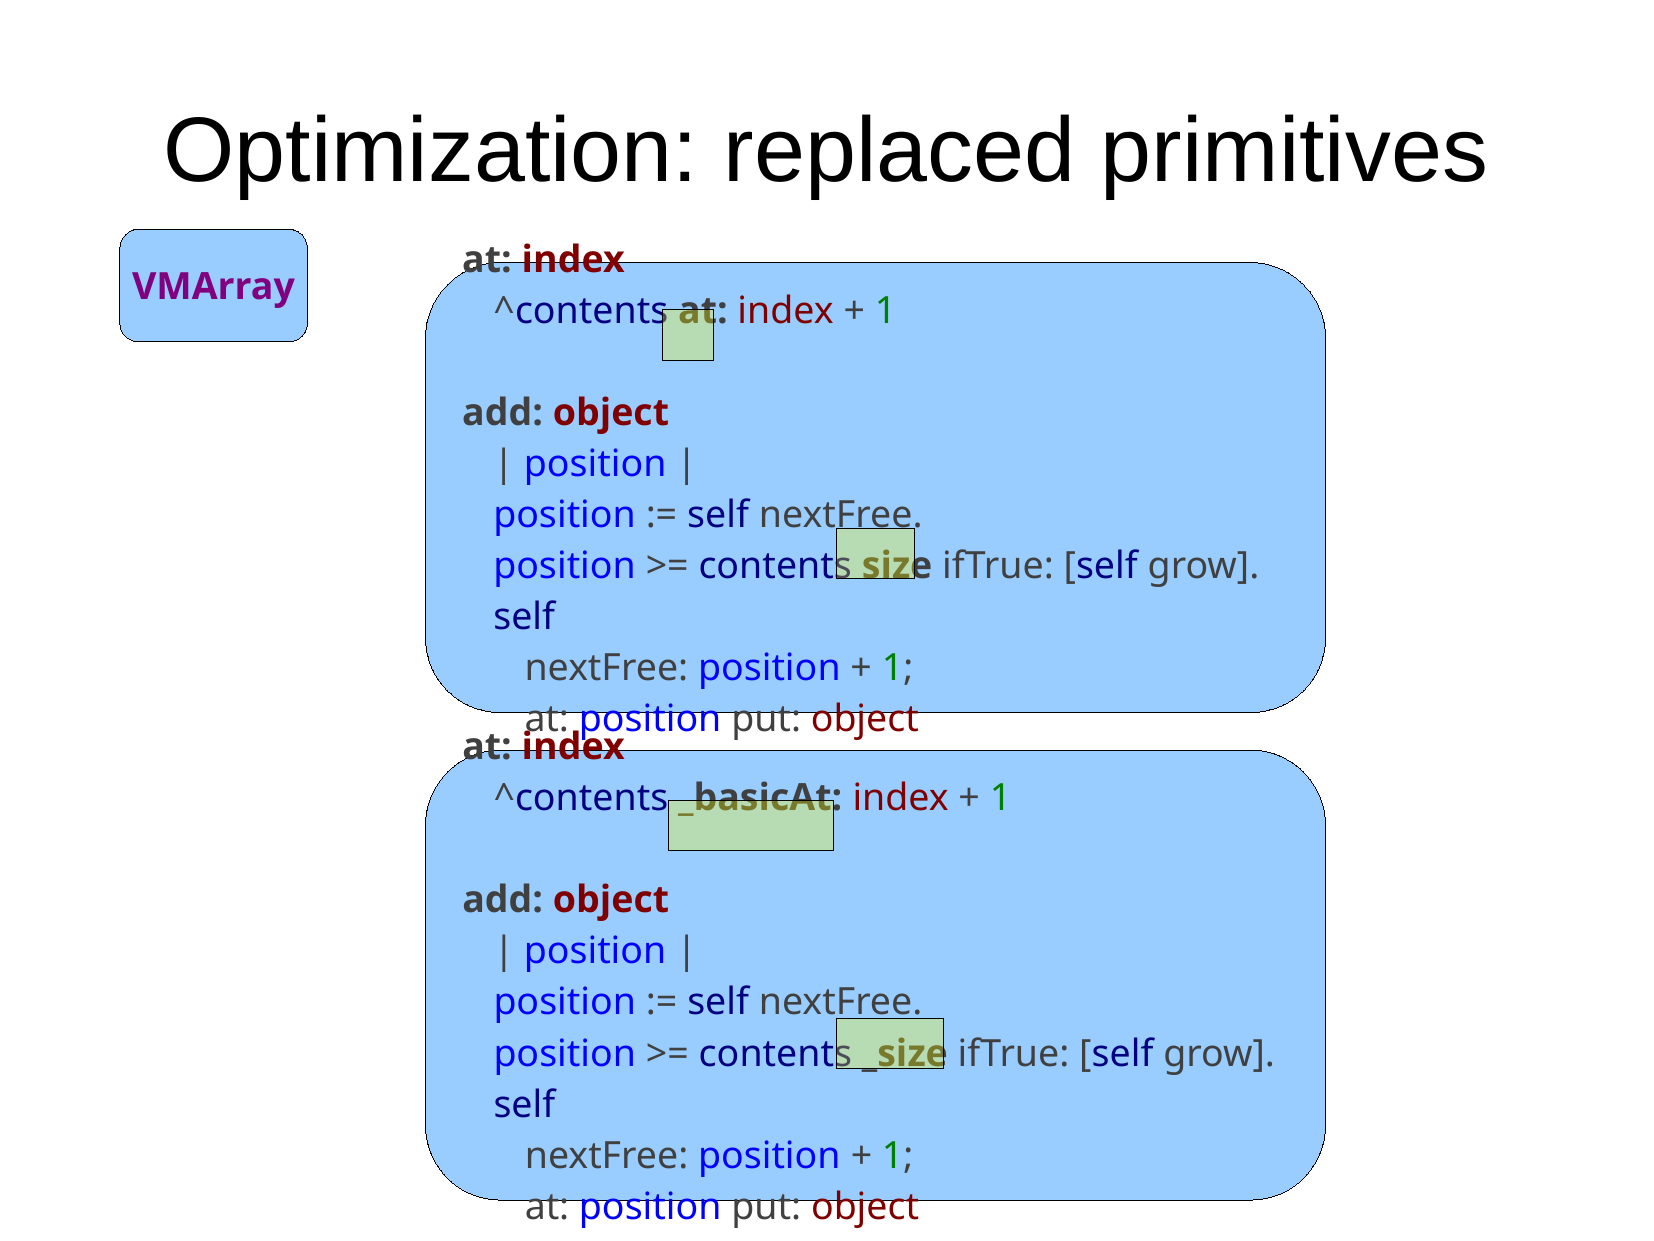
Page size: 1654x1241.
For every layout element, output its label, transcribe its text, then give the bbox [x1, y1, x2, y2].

text_box at: index ^contents _basicAt: index + 1 add: object | position | position := self nextFree. position >= contents _size ifTrue: [self grow]. self nextFree: position + 1; at: position put: object [425, 750, 1326, 1201]
text_box [662, 309, 714, 361]
text_box [668, 800, 834, 851]
text_box Optimization: replaced primitives [143, 91, 1511, 209]
text_box VMArray [119, 229, 308, 342]
text_box [836, 1018, 944, 1069]
text_box [836, 528, 915, 579]
text_box at: index ^contents at: index + 1 add: object | position | position := self nextFree. position >= contents size ifTrue: [self grow]. self nextFree: position + 1; at: position put: object [425, 262, 1326, 713]
